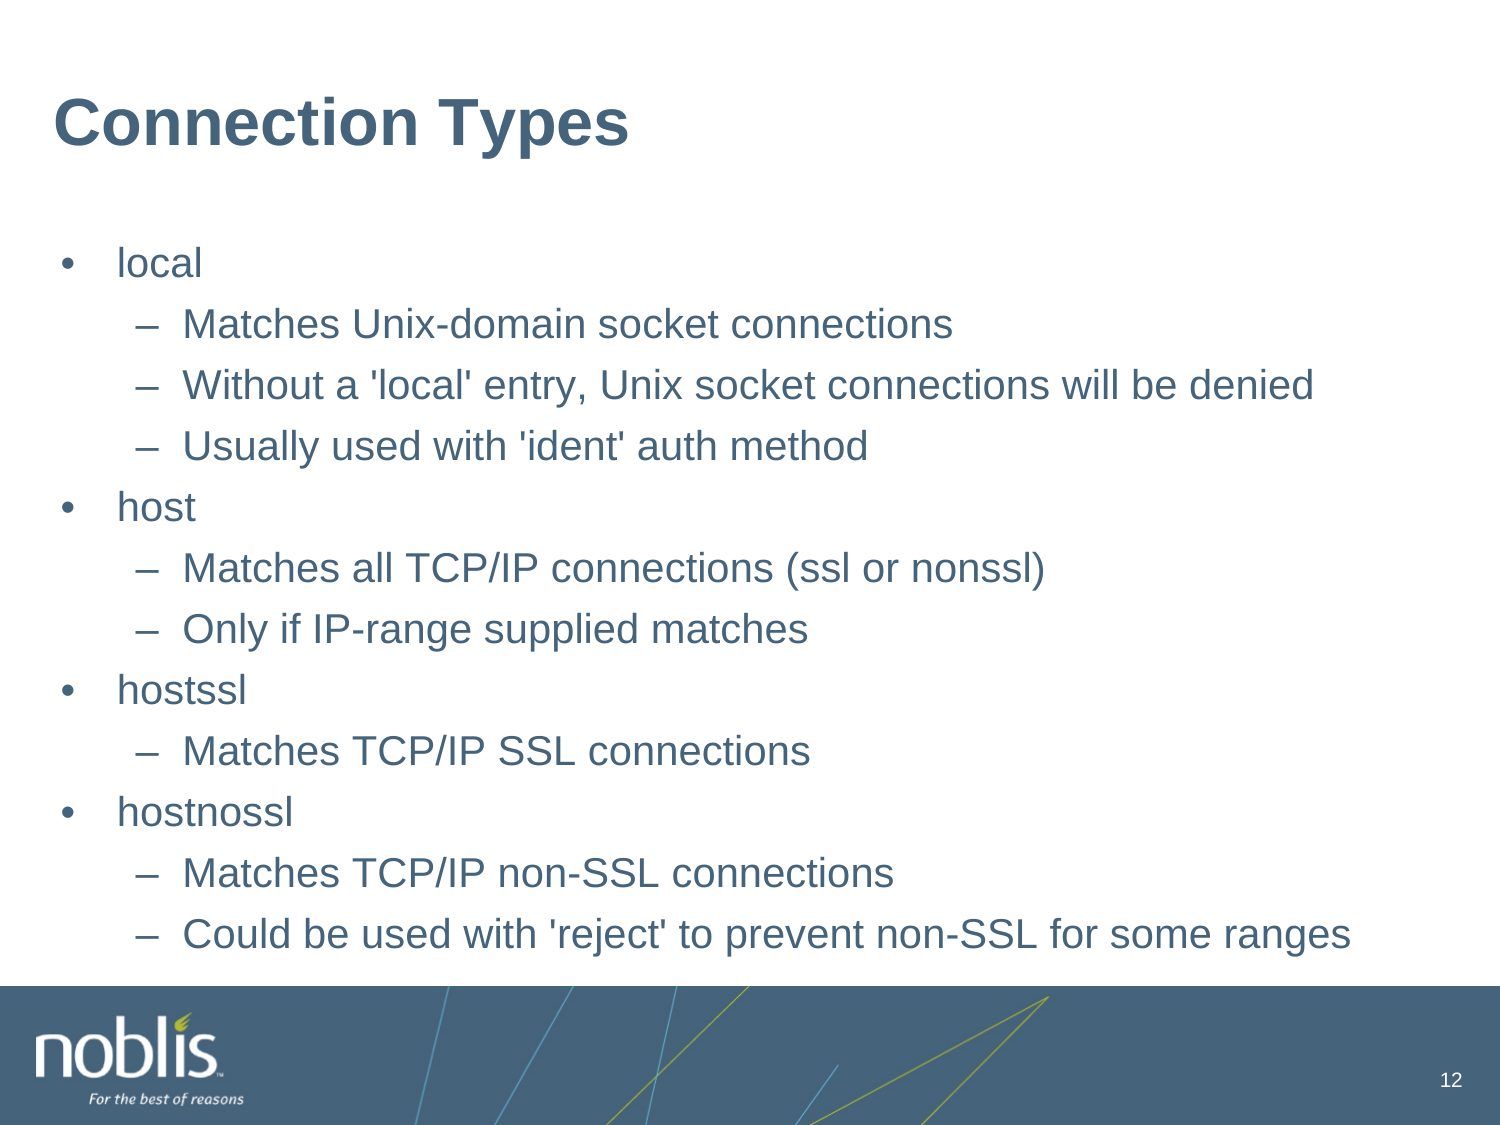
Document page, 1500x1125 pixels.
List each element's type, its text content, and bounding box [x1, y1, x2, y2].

list local Matches Unix-domain socket connections Without a 'local' entry, Unix socket connections will be denied Usually used with 'ident' auth method host Matches all TCP/IP connections (ssl or nonssl) Only if IP-range supplied matches hostssl Matches TCP/IP SSL connections hostnossl Matches TCP/IP non-SSL connections Could be used with 'reject' to prevent non-SSL for some ranges [60, 239, 1437, 968]
picture [0, 986, 1500, 1125]
title Connection Types [53, 38, 1438, 211]
